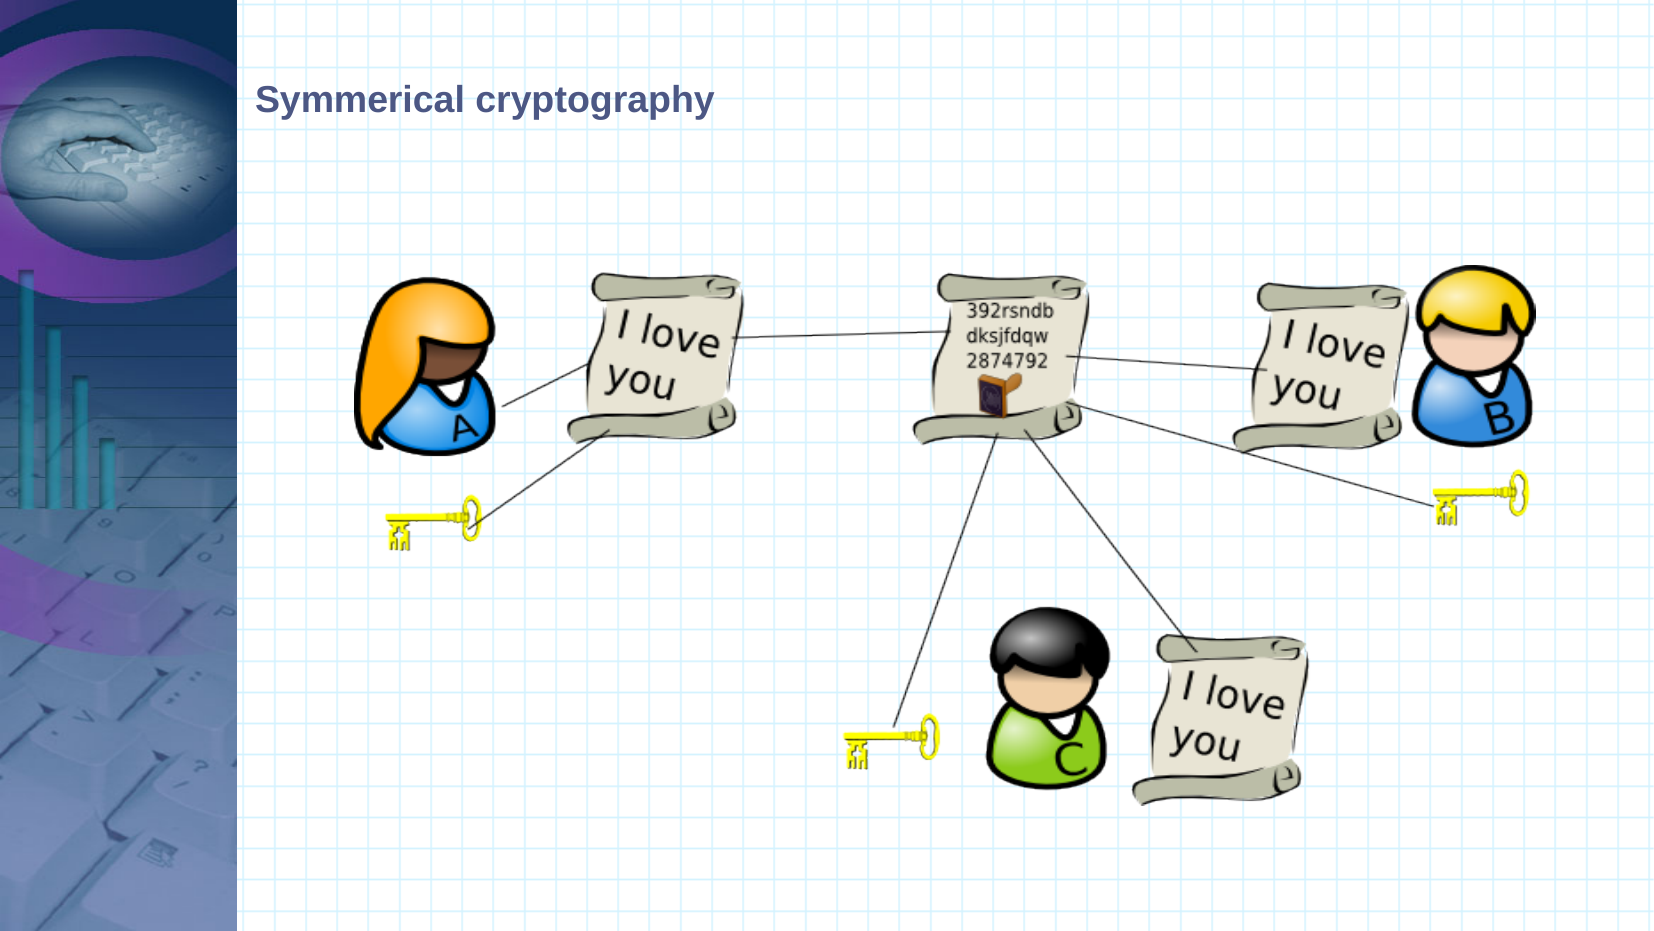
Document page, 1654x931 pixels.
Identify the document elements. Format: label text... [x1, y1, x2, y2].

title Symmerical cryptography [254, 21, 1640, 178]
picture [0, 0, 1654, 931]
